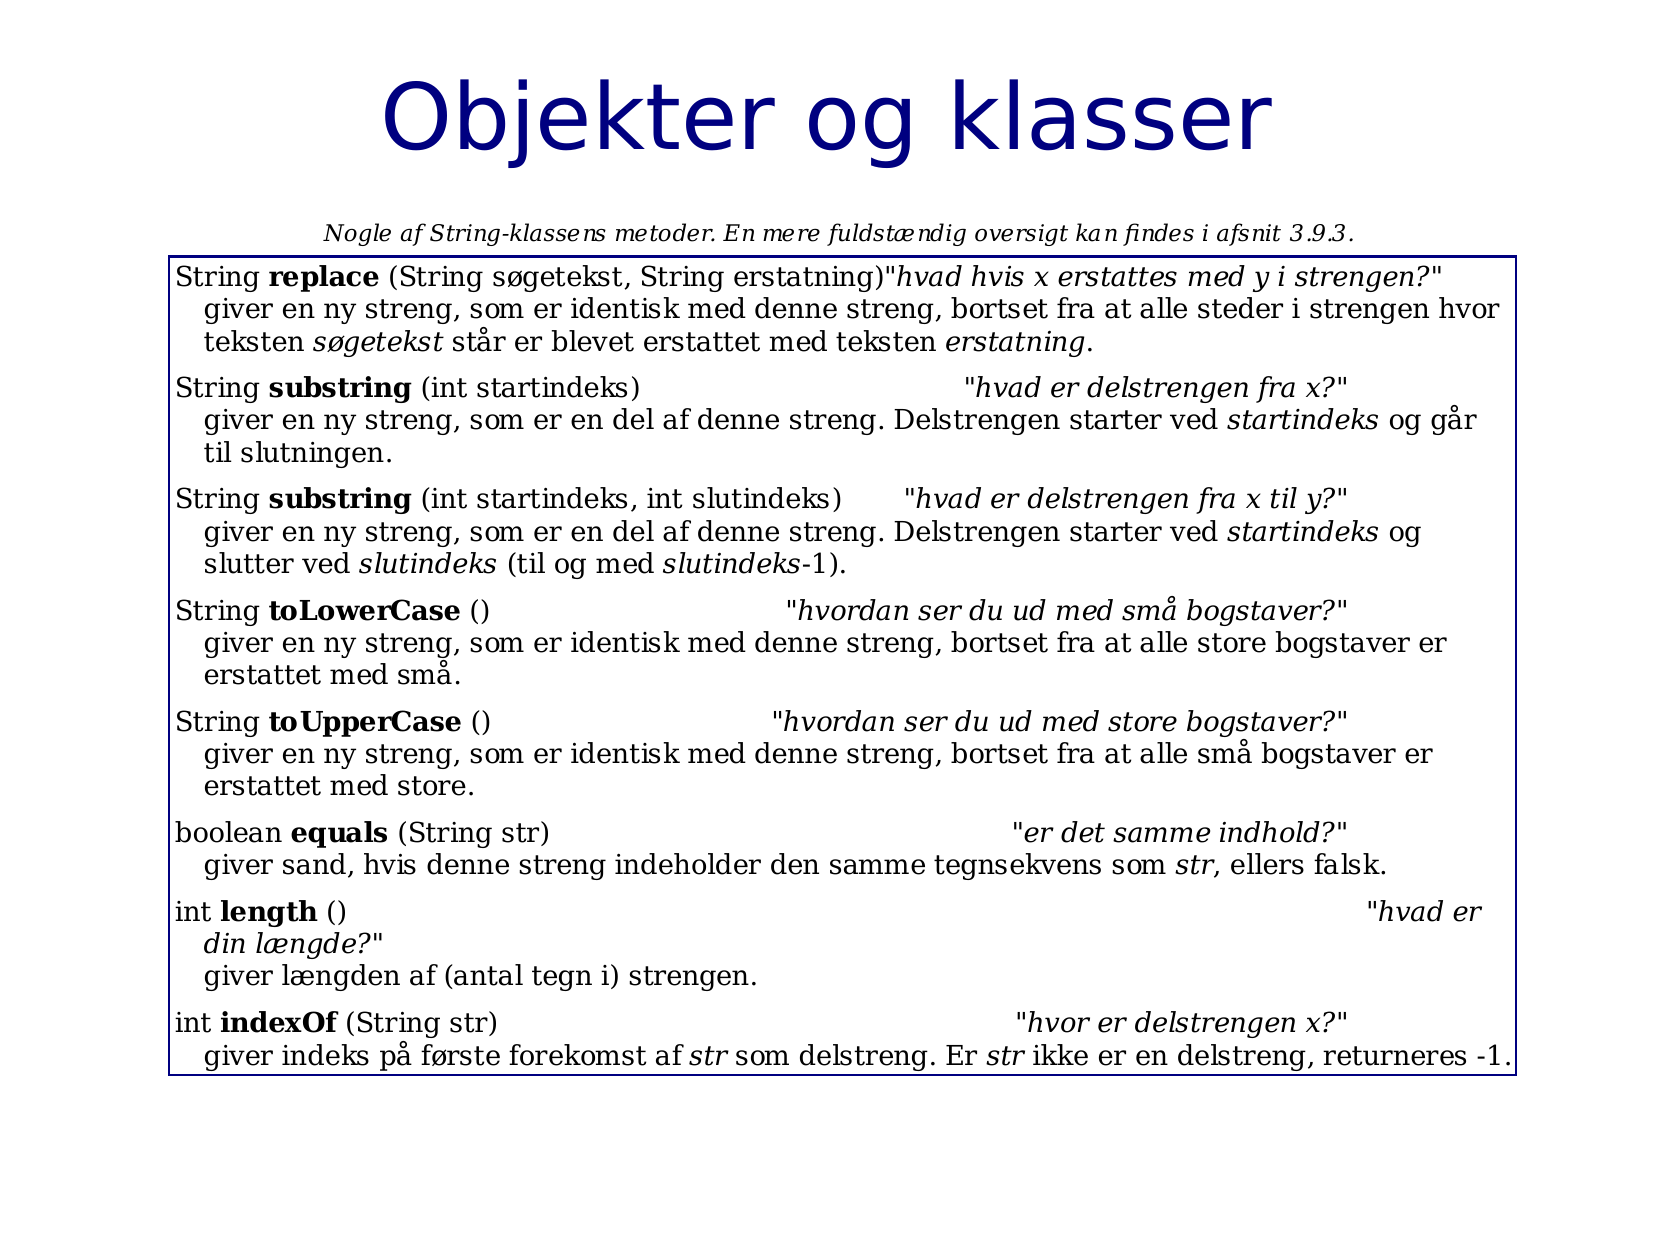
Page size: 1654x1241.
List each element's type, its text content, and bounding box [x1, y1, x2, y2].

title Objekter og klasser [105, 14, 1549, 222]
chart [159, 206, 1517, 1153]
